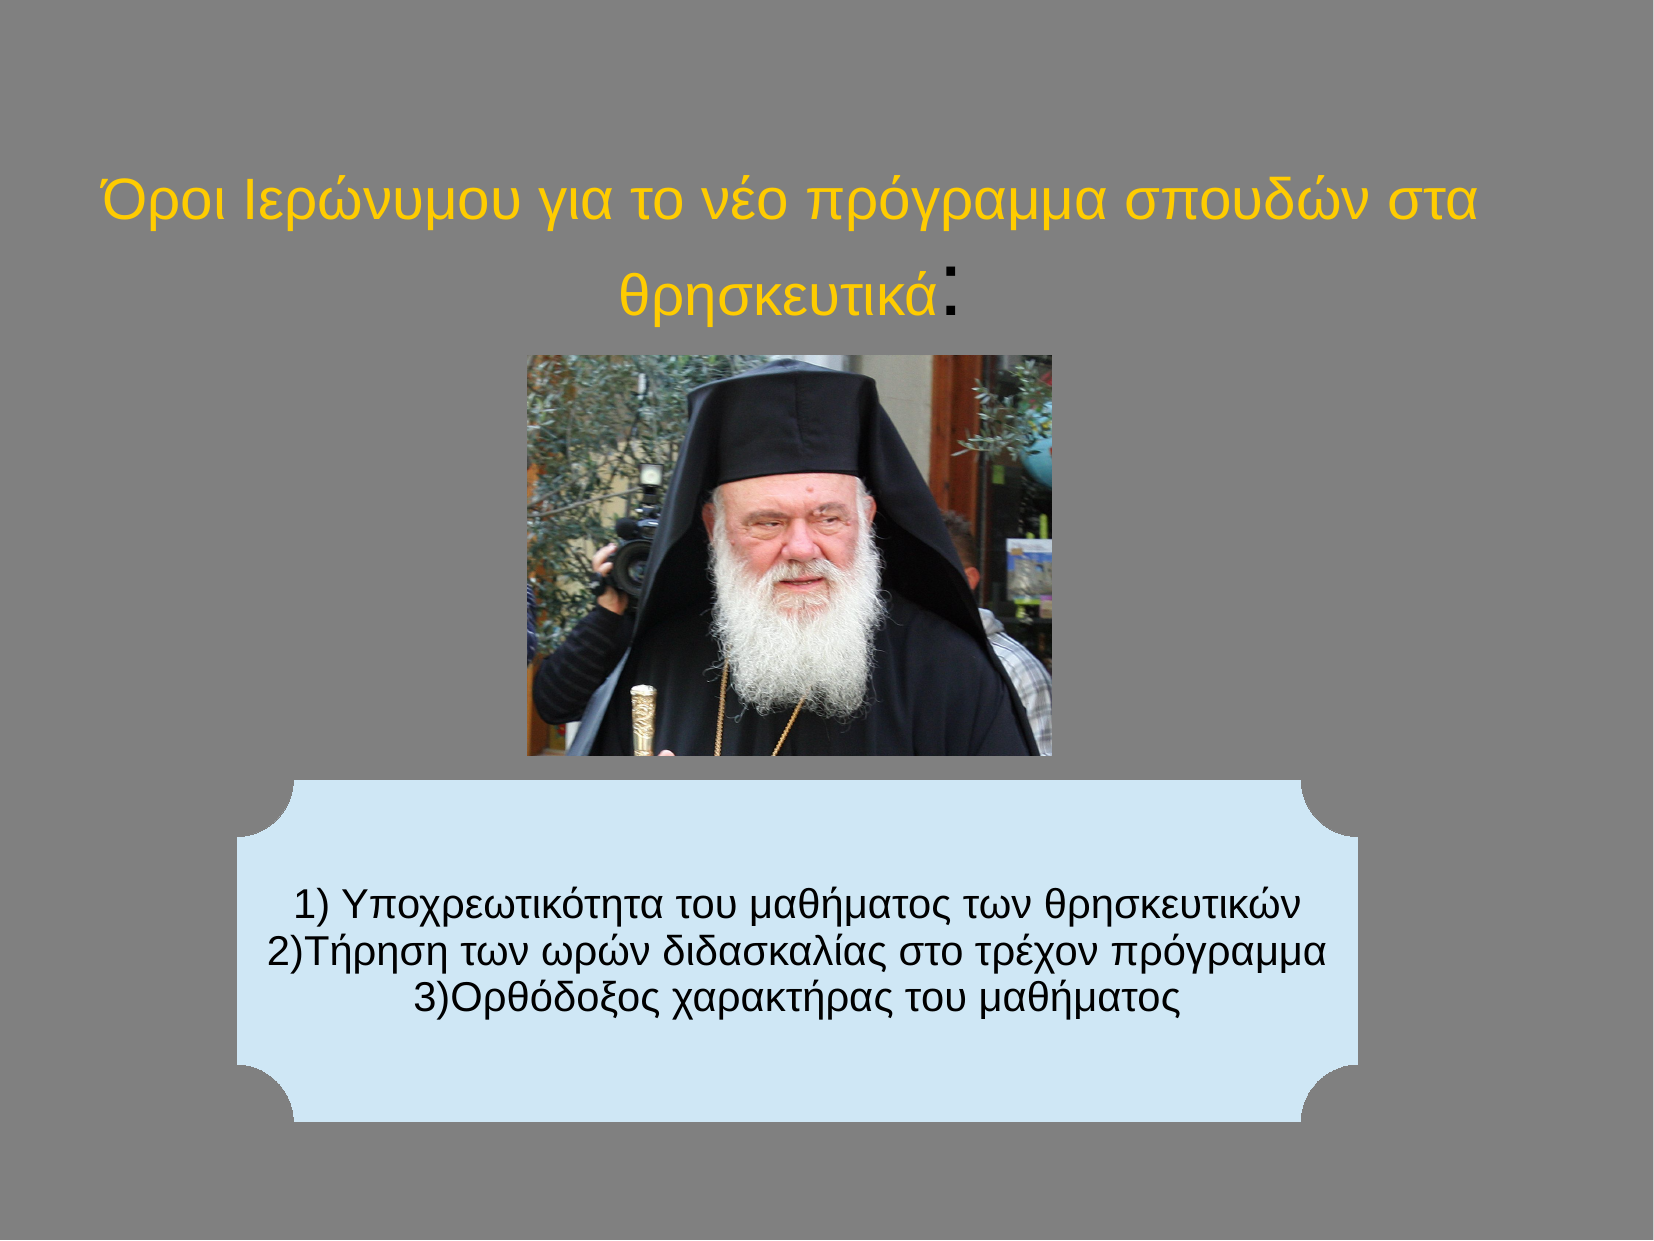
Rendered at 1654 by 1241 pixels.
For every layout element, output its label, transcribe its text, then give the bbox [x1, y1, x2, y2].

picture [527, 355, 1052, 756]
text_box 1) Υποχρεωτικότητα του μαθήματος των θρησκευτικών 2)Τήρηση των ωρών διδασκαλίας στο τρέχον πρόγραμμα 3)Ορθόδοξος χαρακτήρας του μαθήματος [236, 779, 1359, 1123]
title Όροι Ιερώνυμου για το νέο πρόγραμμα σπουδών στα θρησκευτικά: [47, 147, 1536, 355]
